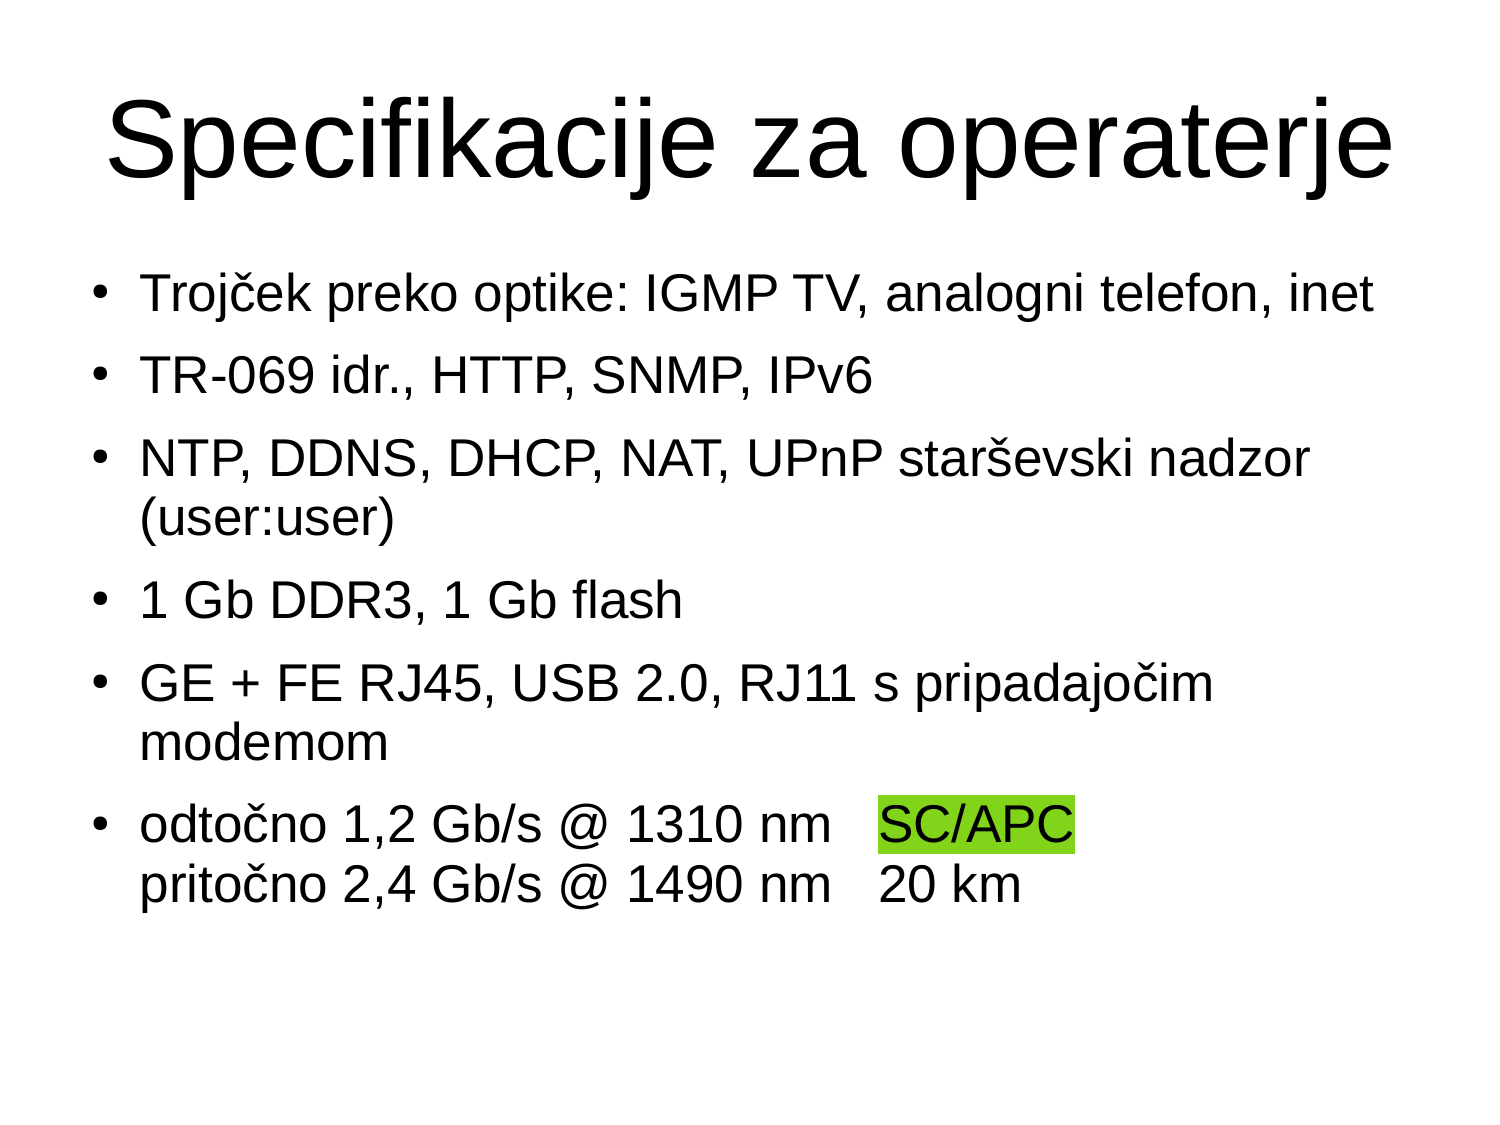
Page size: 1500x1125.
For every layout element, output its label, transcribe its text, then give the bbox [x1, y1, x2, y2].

title Specifikacije za operaterje [75, 44, 1425, 233]
list Trojček preko optike: IGMP TV, analogni telefon, inet TR-069 idr., HTTP, SNMP, IPv6 NTP, DDNS, DHCP, NAT, UPnP starševski nadzor (user:user) 1 Gb DDR3, 1 Gb flash GE + FE RJ45, USB 2.0, RJ11 s pripadajočim modemom odtočno 1,2 Gb/s @ 1310 nm SC/APC pritočno 2,4 Gb/s @ 1490 nm 20 km [75, 263, 1425, 916]
